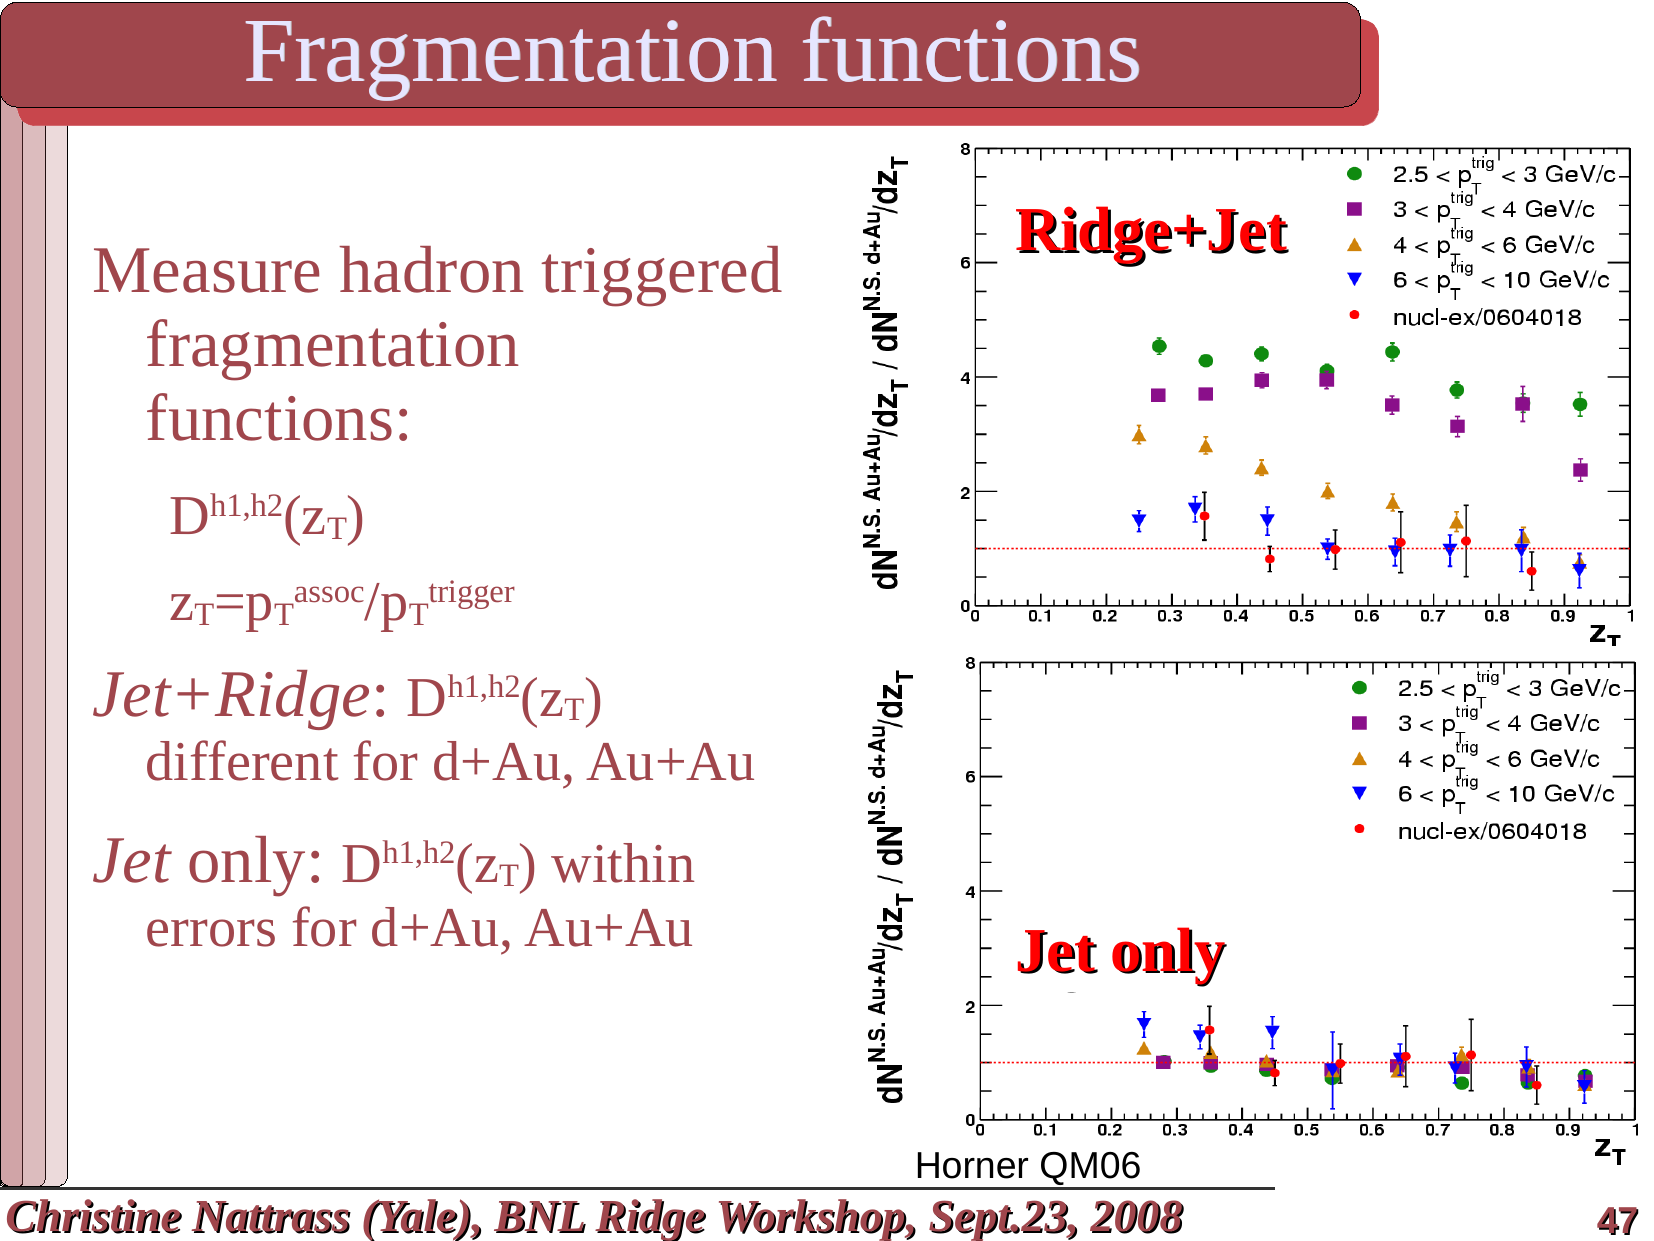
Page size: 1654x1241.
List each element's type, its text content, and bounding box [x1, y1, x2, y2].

title Fragmentation functions [0, 0, 1388, 107]
picture [805, 132, 1653, 1172]
text_box Ridge+Jet [1000, 187, 1376, 272]
text_box Jet only [1000, 907, 1276, 993]
list Measure hadron triggered fragmentation functions: Dh1,h2(zT) zT=pTassoc/pTtrigger Jet+Ridge: Dh1,h2(zT) different for d+Au, Au+Au Jet only: Dh1,h2(zT) within errors for d+Au, Au+Au [75, 232, 788, 1034]
text_box Horner QM06 [900, 1136, 1501, 1194]
